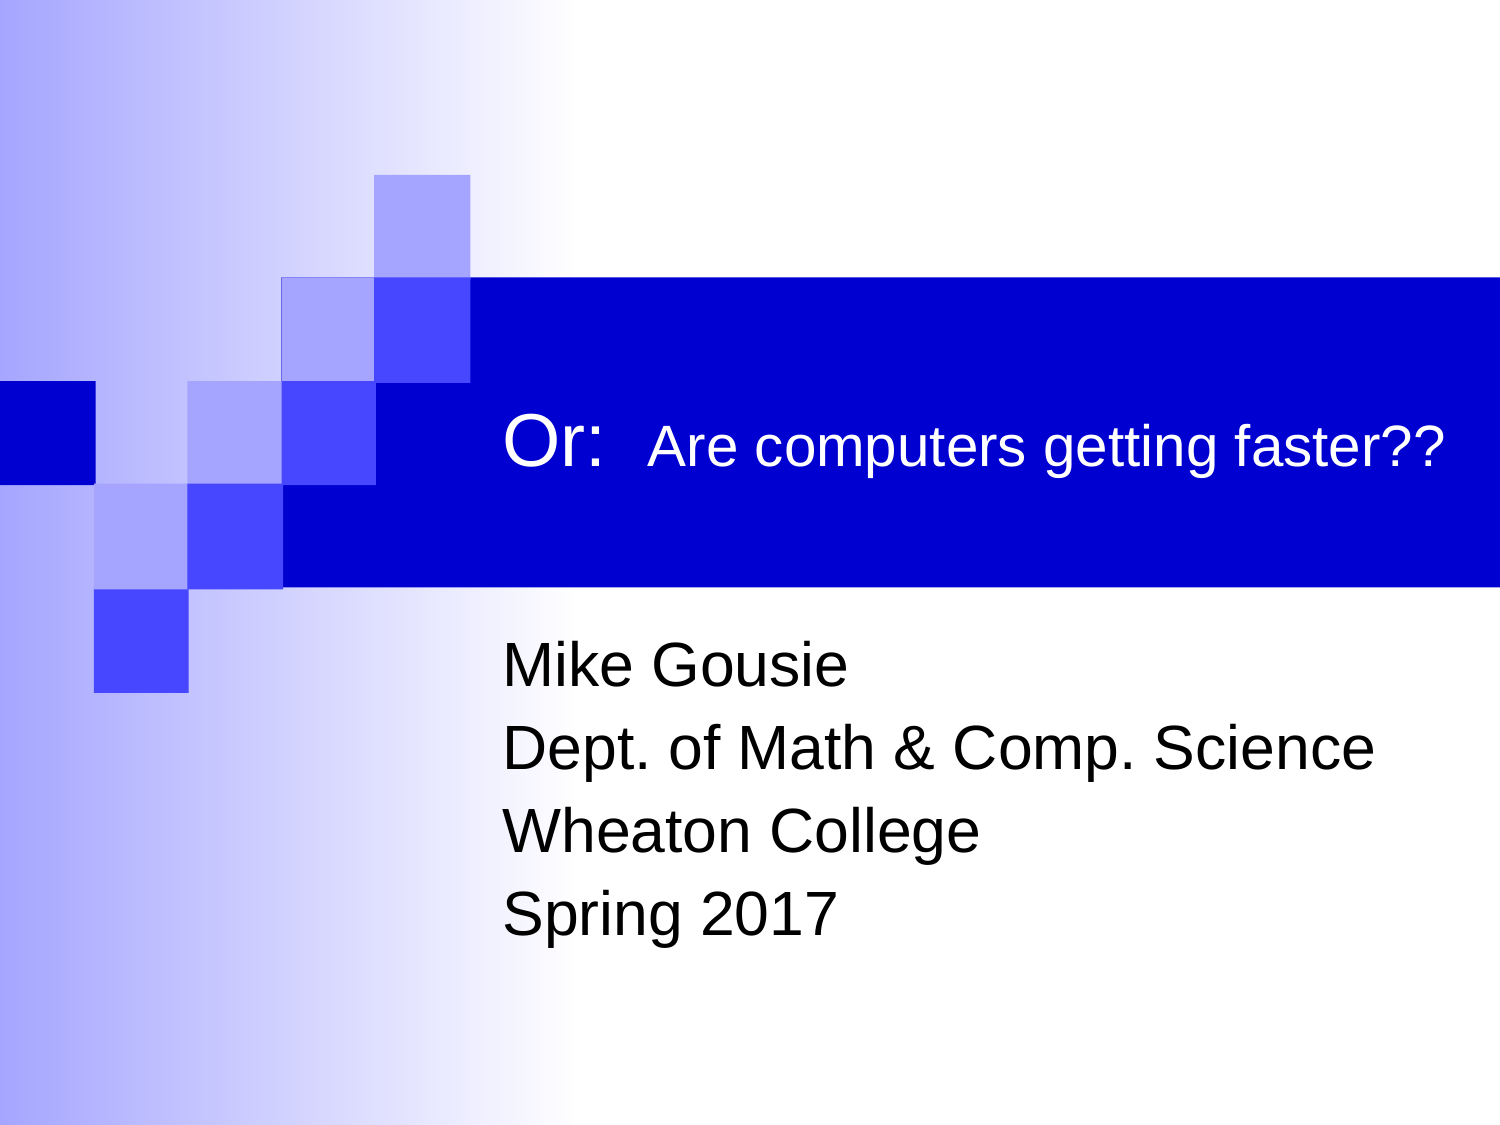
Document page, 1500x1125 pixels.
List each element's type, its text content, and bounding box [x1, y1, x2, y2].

title Or: Are computers getting faster?? [487, 285, 1476, 586]
subtitle Mike Gousie Dept. of Math & Comp. Science Wheaton College Spring 2017 [487, 624, 1476, 963]
